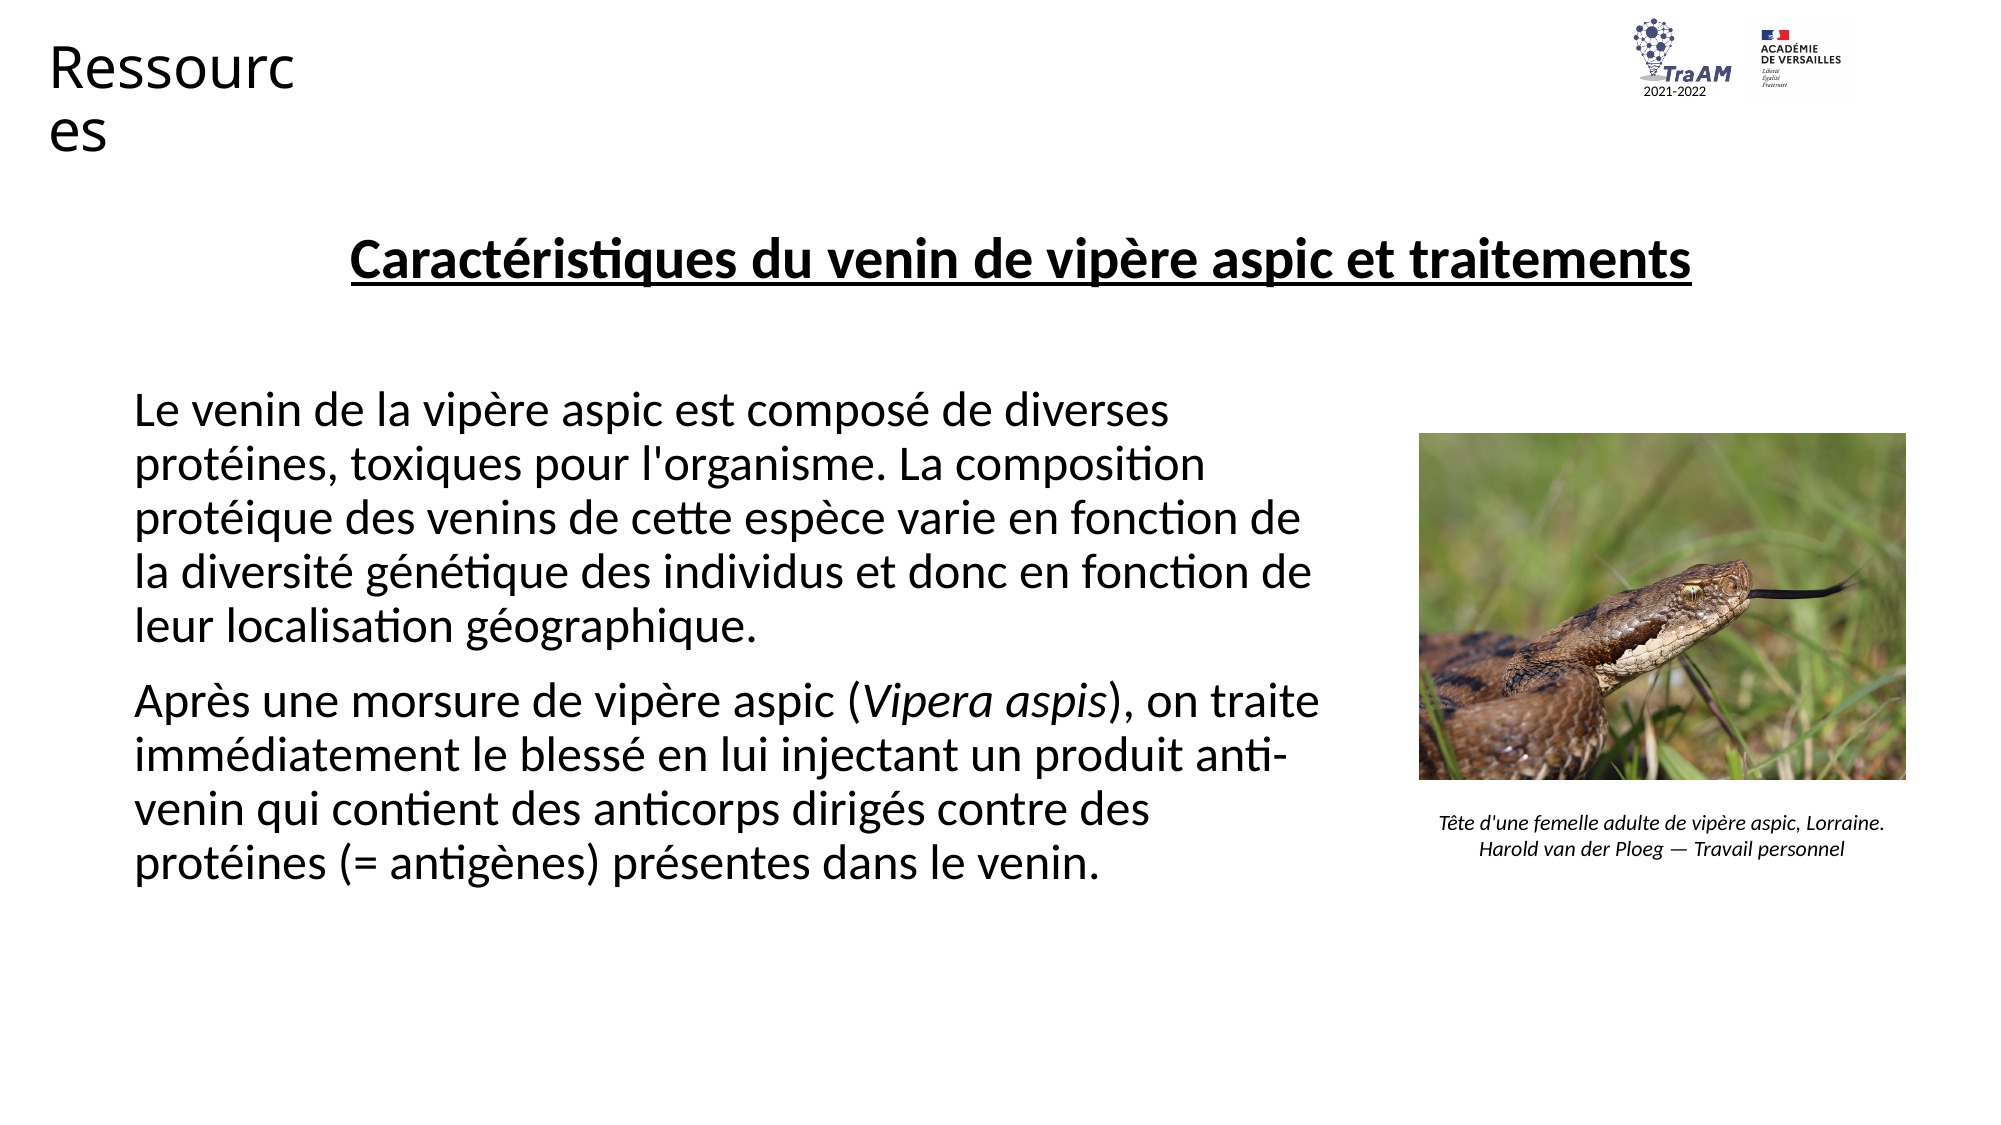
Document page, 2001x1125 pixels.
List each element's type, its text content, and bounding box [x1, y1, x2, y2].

list Le venin de la vipère aspic est composé de diverses protéines, toxiques pour l'organisme. La composition protéique des venins de cette espèce varie en fonction de la diversité génétique des individus et donc en fonction de leur localisation géographique. Après une morsure de vipère aspic (Vipera aspis), on traite immédiatement le blessé en lui injectant un produit anti-venin qui contient des anticorps dirigés contre des protéines (= antigènes) présentes dans le venin. [119, 375, 1362, 948]
text_box Caractéristiques du venin de vipère aspic et traitements [317, 220, 1726, 346]
title Ressources [33, 30, 342, 125]
picture [1419, 433, 1906, 780]
text_box Tête d'une femelle adulte de vipère aspic, Lorraine. Harold van der Ploeg — Travail personnel [1419, 800, 1906, 872]
